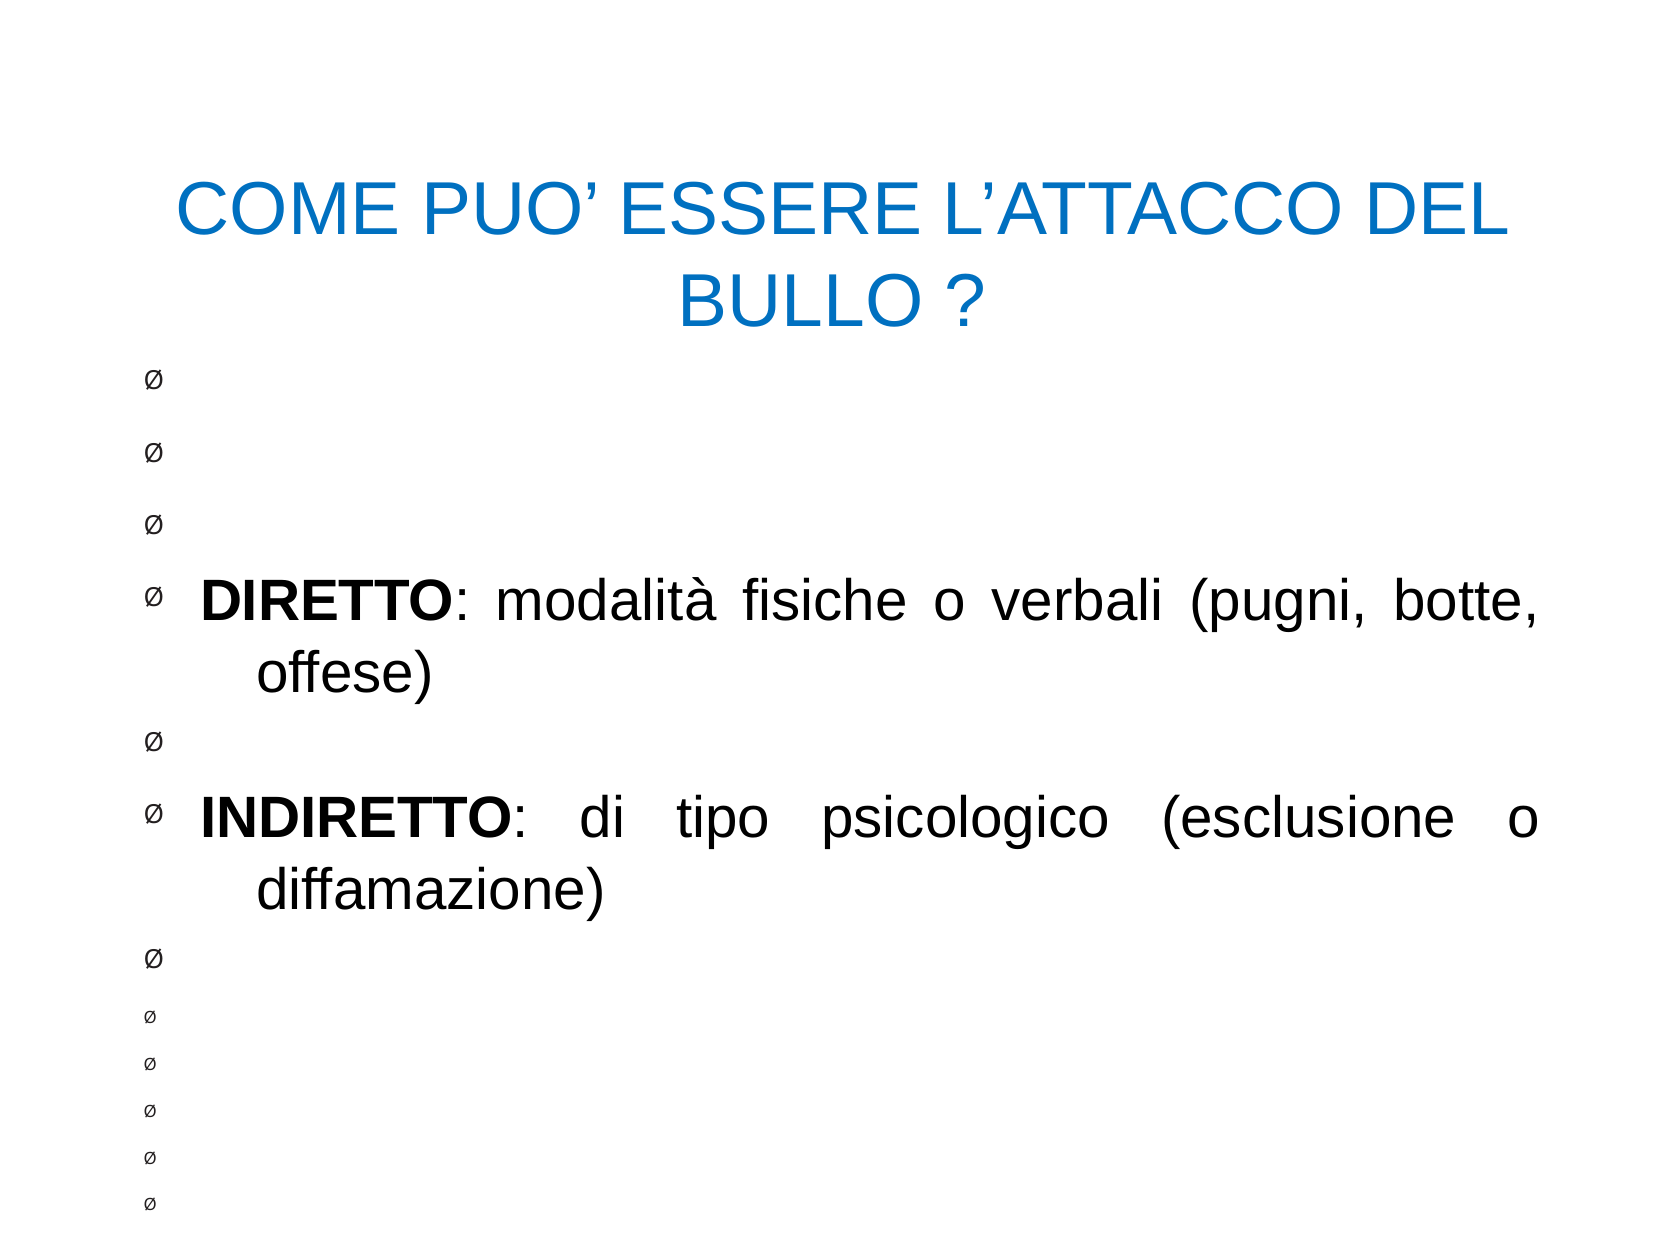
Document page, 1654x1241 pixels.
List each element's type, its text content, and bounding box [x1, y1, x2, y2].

text_box COME PUO’ ESSERE L’ATTACCO DEL BULLO ? DIRETTO: modalità fisiche o verbali (pugni, botte, offese) INDIRETTO: di tipo psicologico (esclusione o diffamazione) [128, 149, 1559, 1241]
